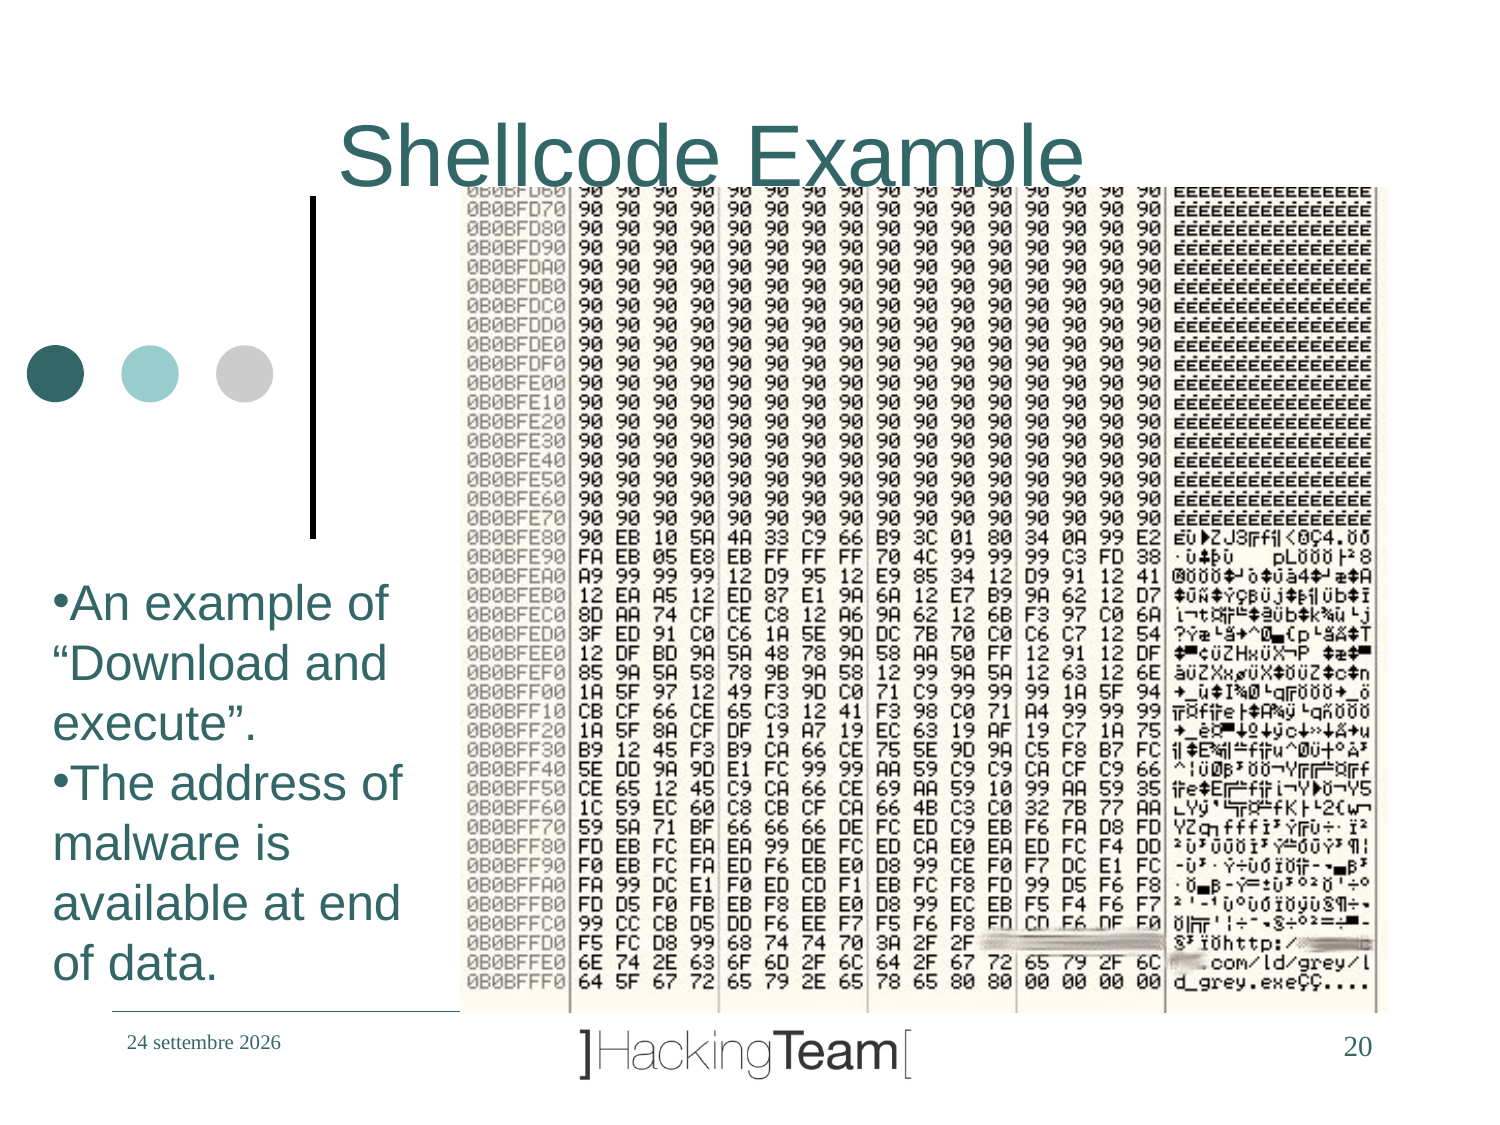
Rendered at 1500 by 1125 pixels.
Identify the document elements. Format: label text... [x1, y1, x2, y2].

picture [460, 187, 1401, 1084]
text_box An example of “Download and execute”. The address of malware is available at end of data. [37, 562, 451, 998]
title Shellcode Example [337, 31, 1401, 282]
